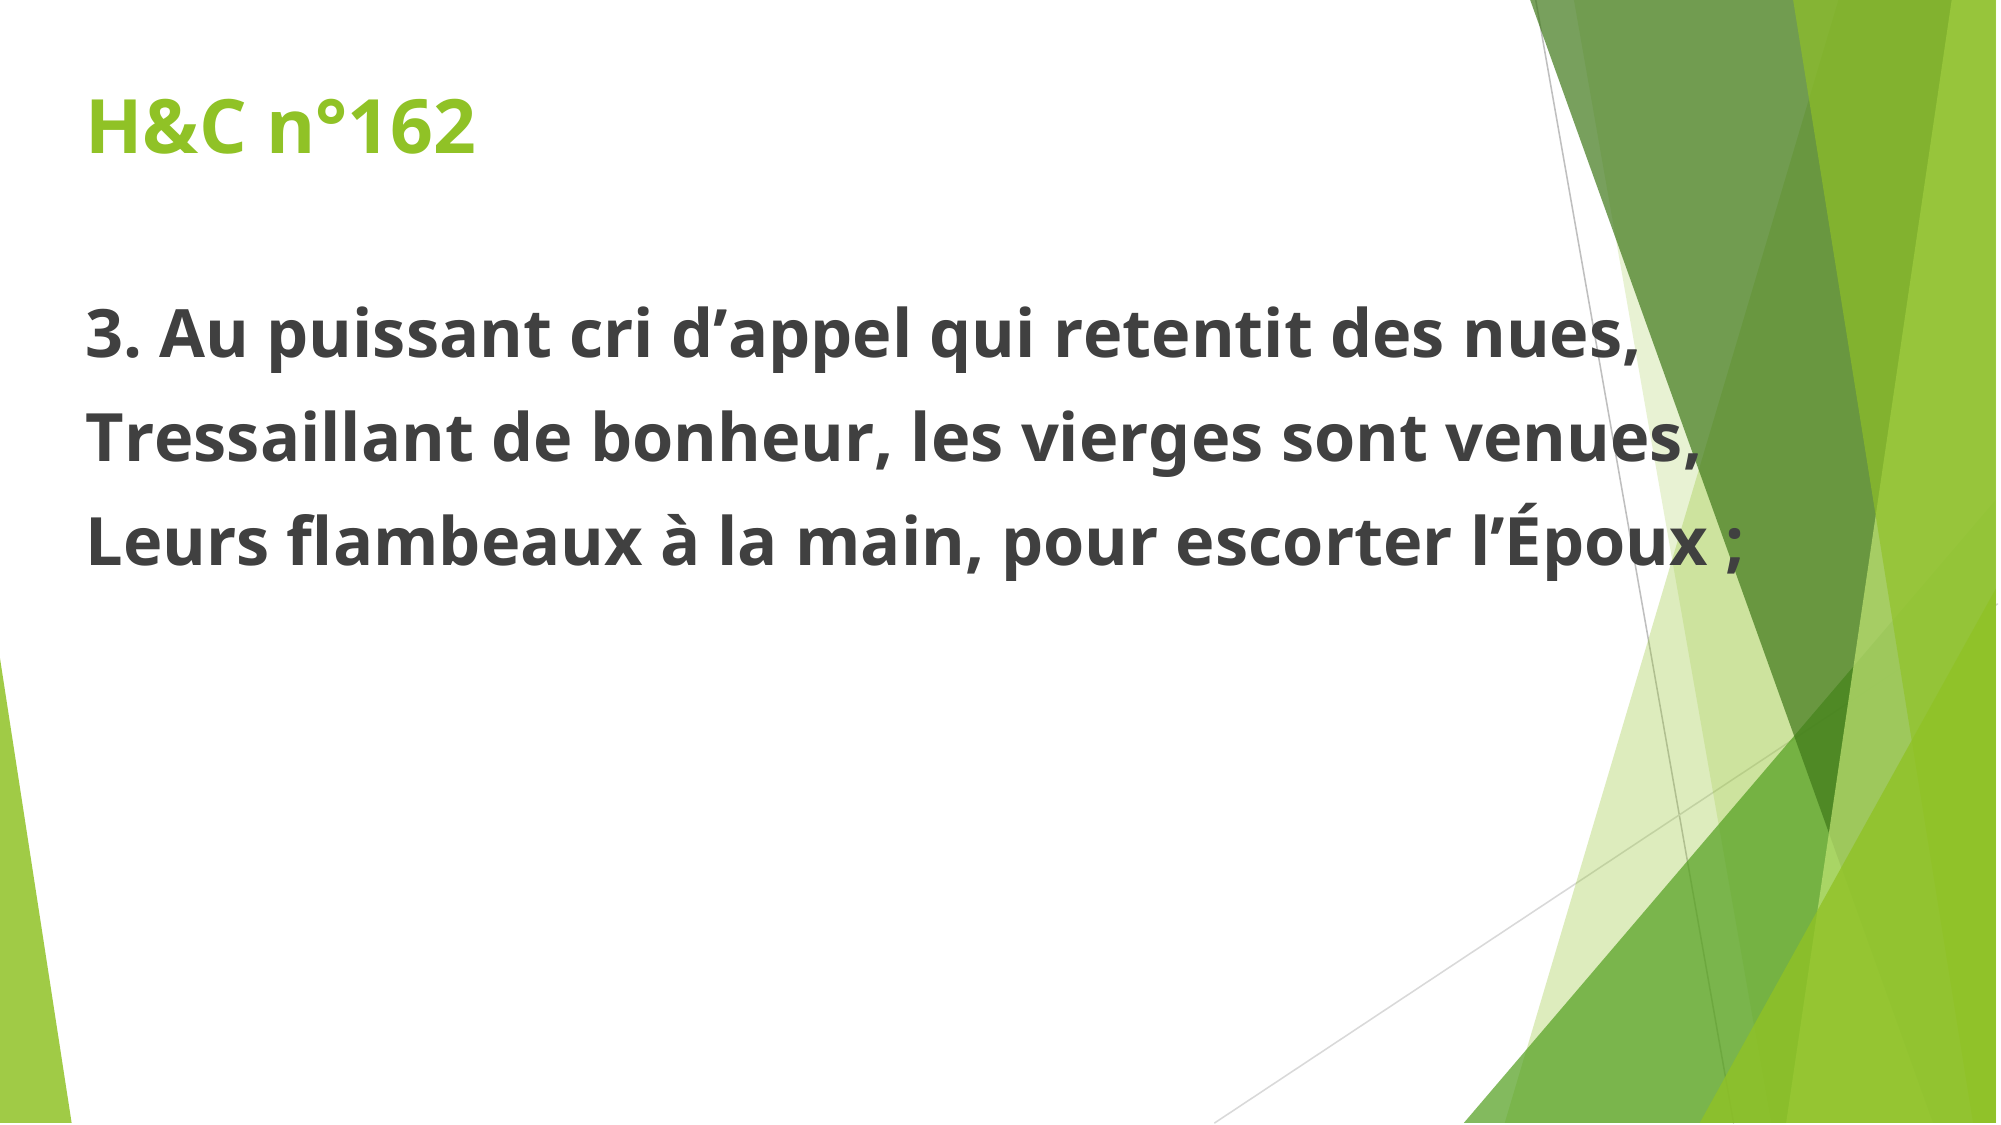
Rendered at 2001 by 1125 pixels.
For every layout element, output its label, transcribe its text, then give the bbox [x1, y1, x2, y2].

text_box H&C n°162 [70, 70, 567, 189]
text_box 3. Au puissant cri d’appel qui retentit des nues, Tressaillant de bonheur, les vierges sont venues, Leurs flambeaux à la main, pour escorter l’Époux ; [70, 271, 1985, 1075]
